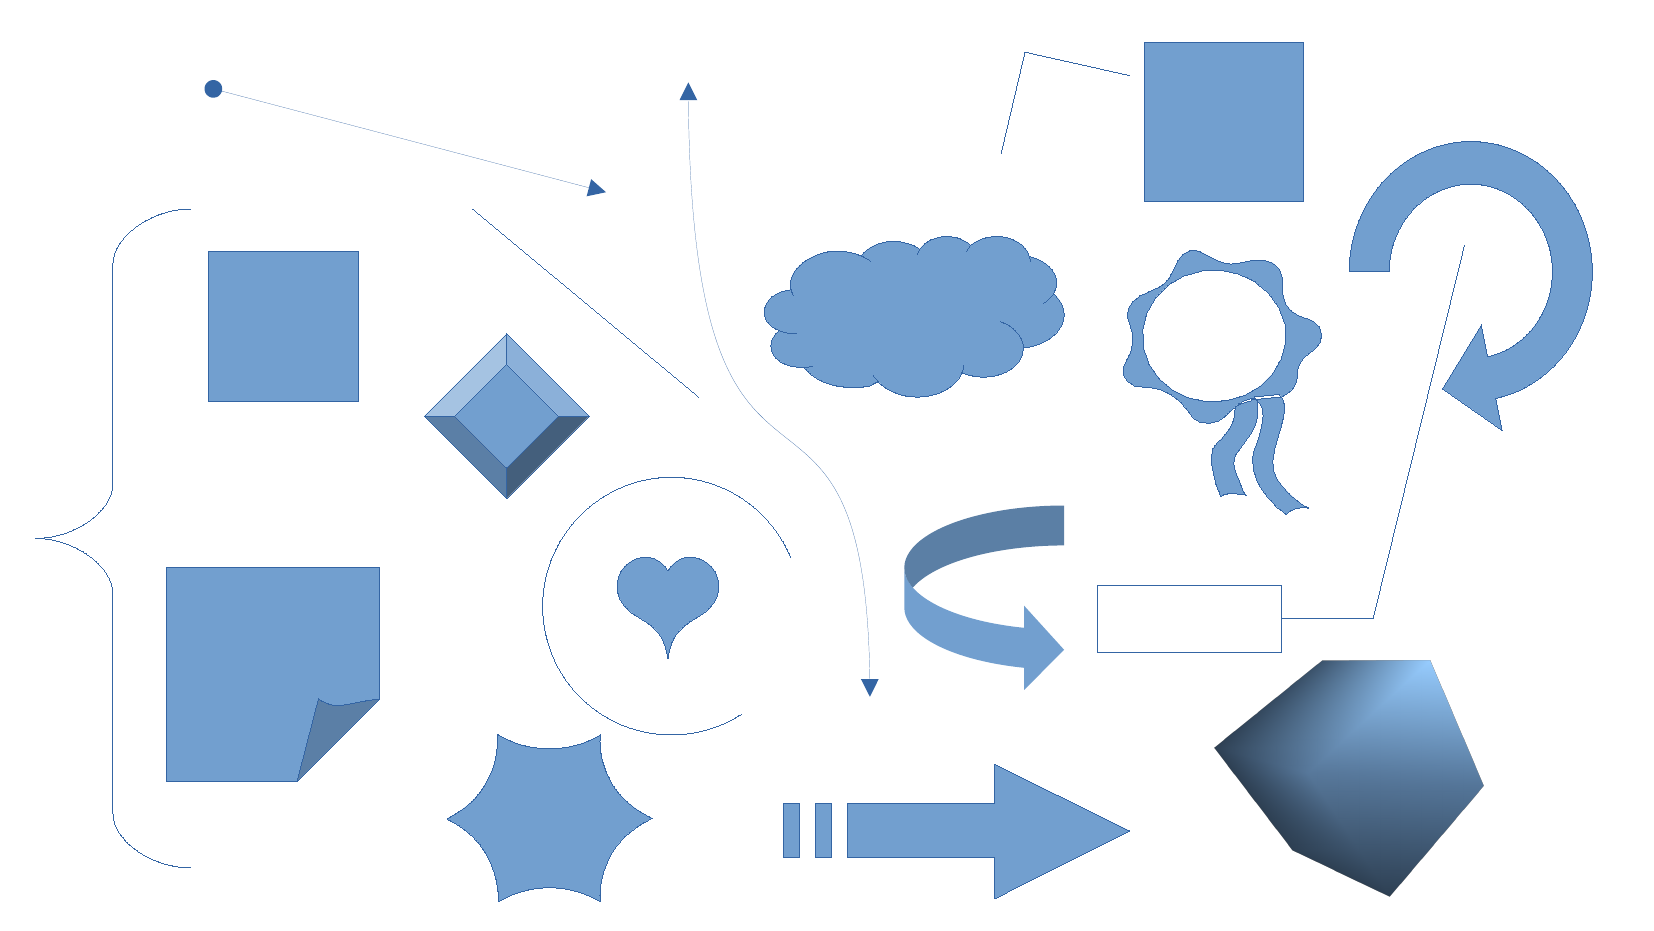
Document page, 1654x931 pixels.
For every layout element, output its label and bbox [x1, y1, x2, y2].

text_box [617, 557, 719, 659]
text_box [425, 365, 590, 499]
text_box [764, 236, 1065, 398]
text_box [208, 251, 359, 402]
text_box [783, 803, 800, 858]
text_box [1349, 141, 1593, 431]
text_box [1123, 250, 1322, 515]
text_box [815, 803, 832, 858]
text_box [904, 505, 1065, 690]
text_box [166, 567, 380, 782]
text_box [847, 764, 1130, 899]
text_box [447, 734, 653, 902]
text_box [1144, 43, 1304, 202]
text_box [1001, 52, 1130, 154]
